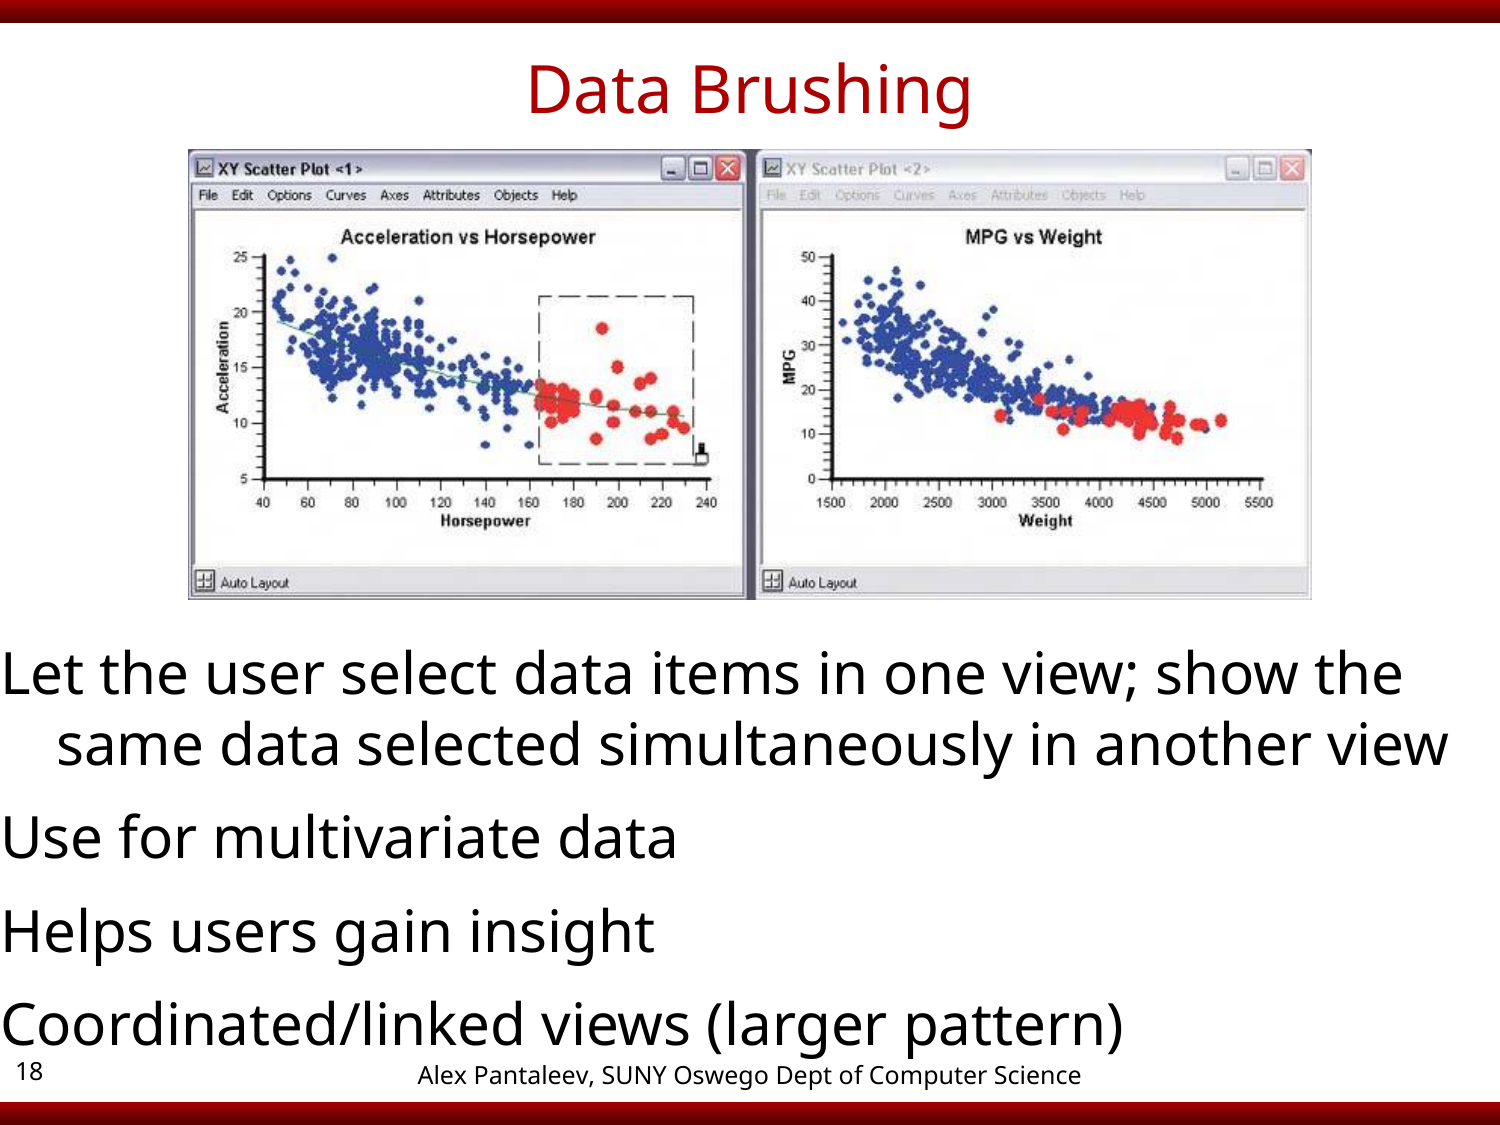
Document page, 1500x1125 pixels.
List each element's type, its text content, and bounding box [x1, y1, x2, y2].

picture [188, 149, 1312, 601]
list Let the user select data items in one view; show the same data selected simultaneously in another view Use for multivariate data Helps users gain insight Coordinated/linked views (larger pattern) [0, 637, 1500, 1048]
title Data Brushing [0, 32, 1500, 143]
